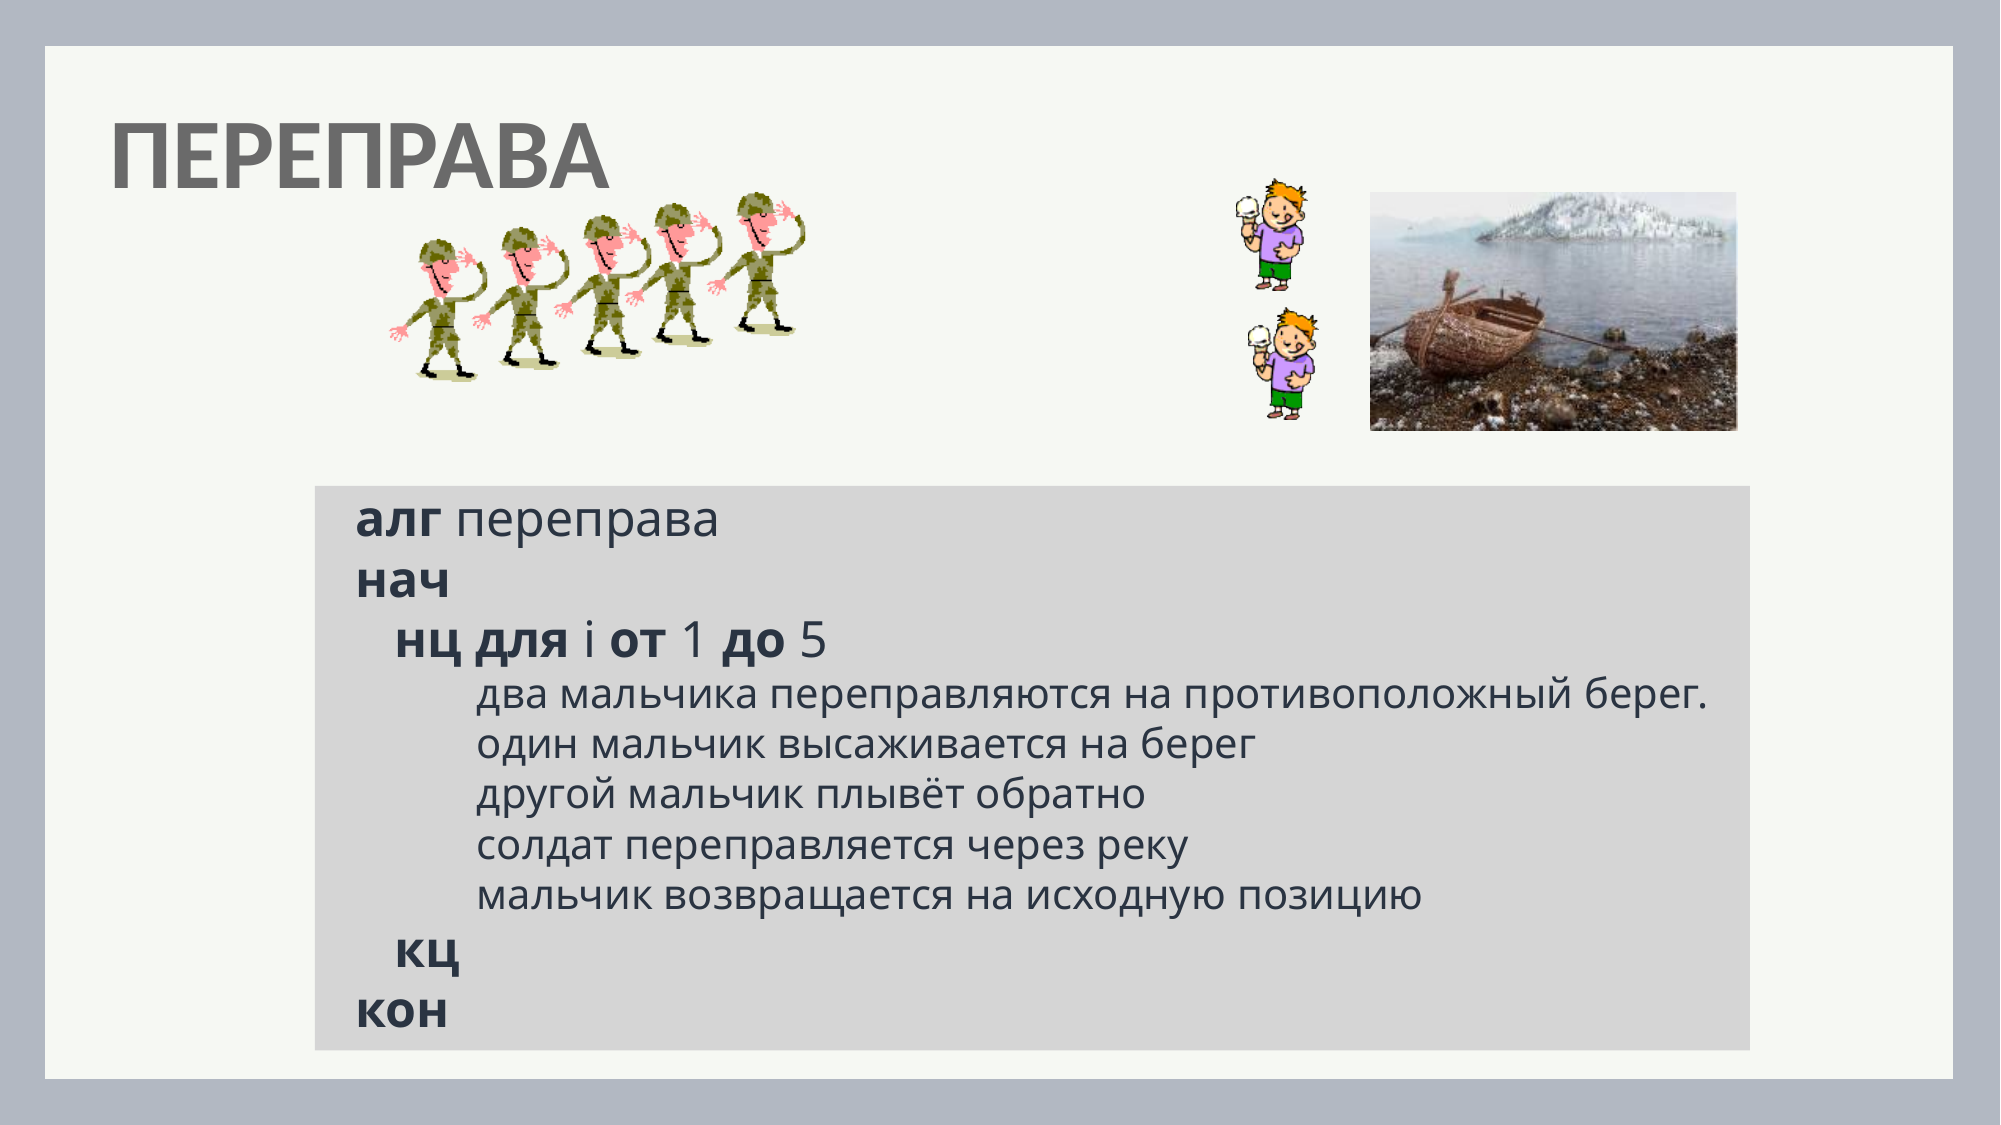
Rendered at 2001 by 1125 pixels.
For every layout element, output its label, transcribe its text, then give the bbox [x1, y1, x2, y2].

picture [1370, 308, 1738, 431]
picture [386, 308, 811, 382]
text_box алг переправа нач нц для i от 1 до 5 два мальчика переправляются на противоположный берег. один мальчик высаживается на берег другой мальчик плывёт обратно солдат переправляется через реку мальчик возвращается на исходную позицию кц кон [314, 485, 1750, 1051]
picture [1248, 308, 1319, 420]
text_box ПЕРЕПРАВА [95, 84, 1892, 308]
